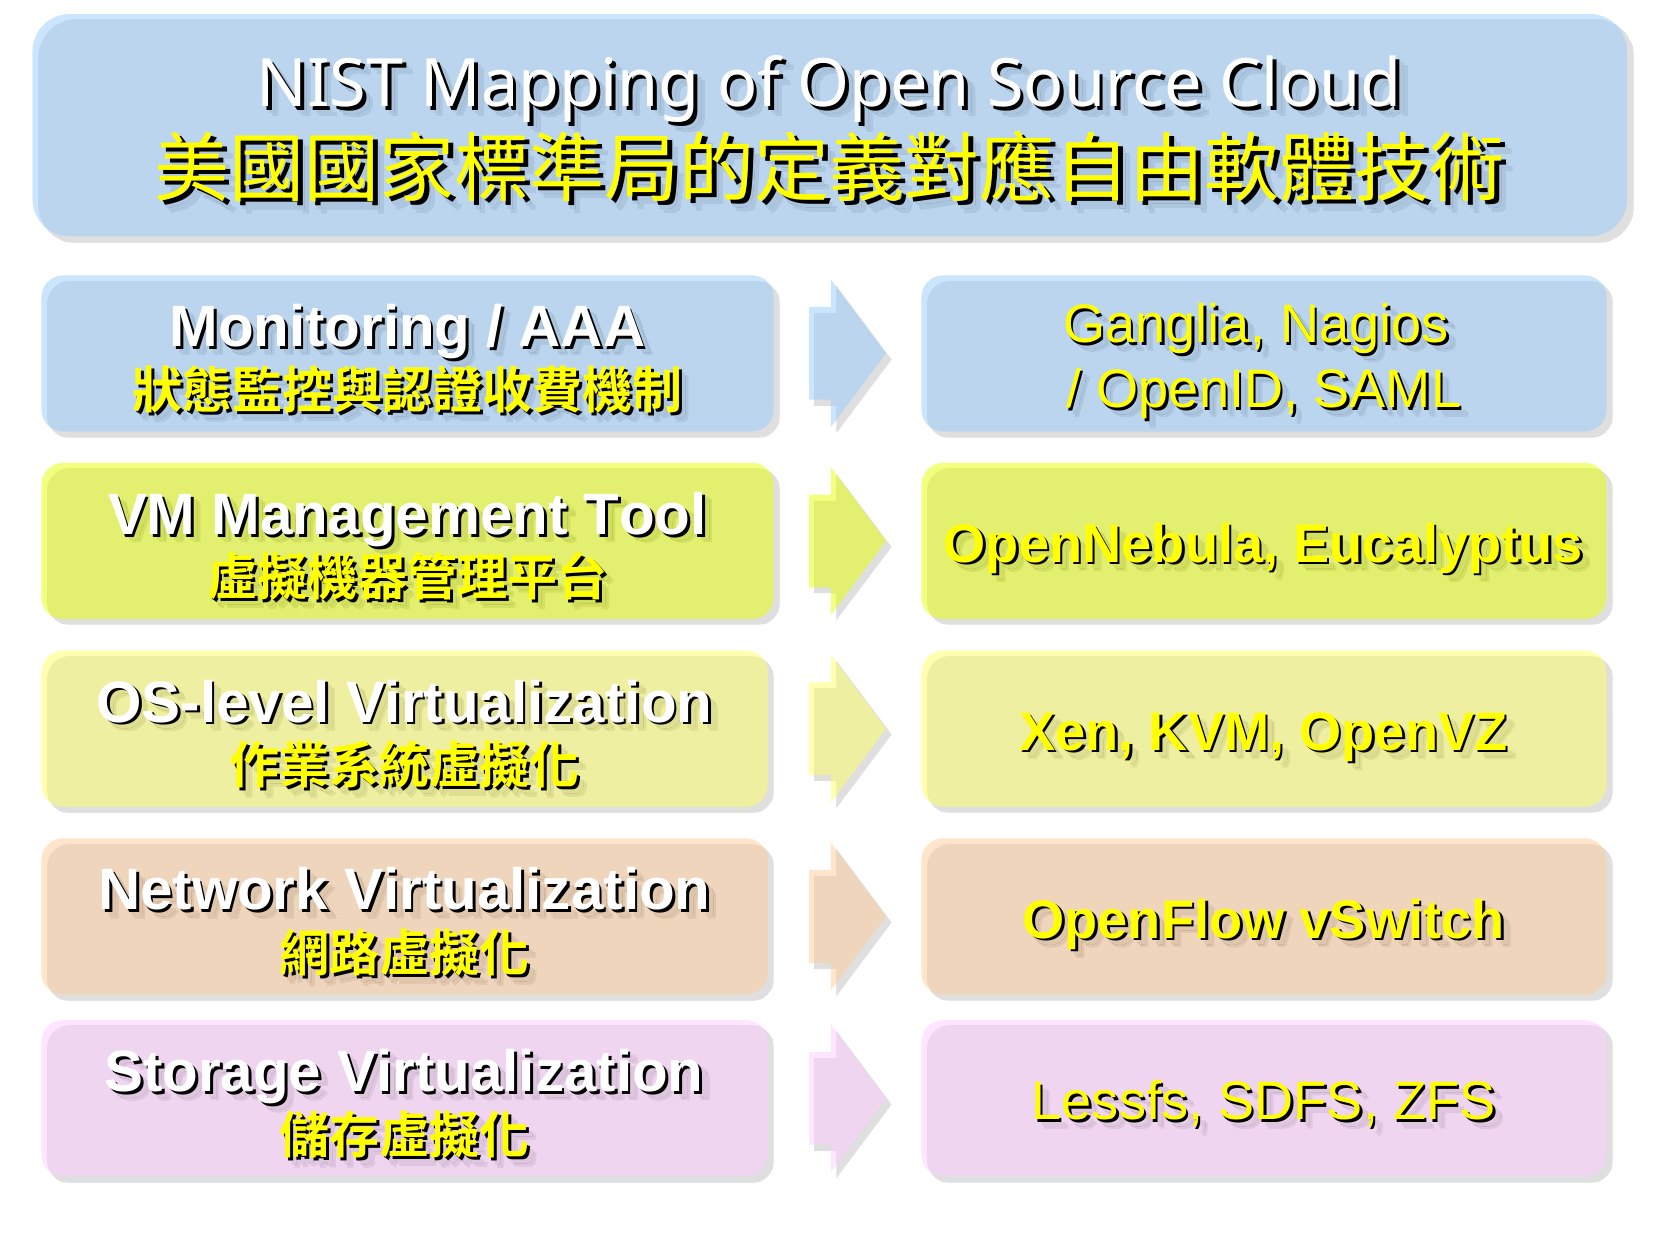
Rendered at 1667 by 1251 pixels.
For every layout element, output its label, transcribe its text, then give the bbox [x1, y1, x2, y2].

text_box Storage Virtualization 儲存虛擬化 [41, 1020, 768, 1177]
text_box Xen, KVM, OpenVZ [921, 650, 1607, 807]
text_box Network Virtualization 網路虛擬化 [41, 838, 768, 995]
text_box [809, 467, 886, 615]
text_box Lessfs, SDFS, ZFS [921, 1020, 1607, 1177]
text_box OpenNebula, Eucalyptus [921, 462, 1607, 620]
text_box NIST Mapping of Open Source Cloud 美國國家標準局的定義對應自由軟體技術 [32, 14, 1628, 237]
text_box [809, 842, 886, 991]
text_box VM Management Tool 虛擬機器管理平台 [41, 462, 774, 620]
text_box OS-level Virtualization 作業系統虛擬化 [41, 650, 768, 807]
text_box Ganglia, Nagios / OpenID, SAML [921, 275, 1607, 432]
text_box [809, 279, 886, 428]
text_box [809, 1024, 886, 1173]
text_box Monitoring / AAA 狀態監控與認證收費機制 [41, 275, 774, 432]
text_box OpenFlow vSwitch [921, 838, 1607, 995]
text_box [809, 654, 886, 803]
